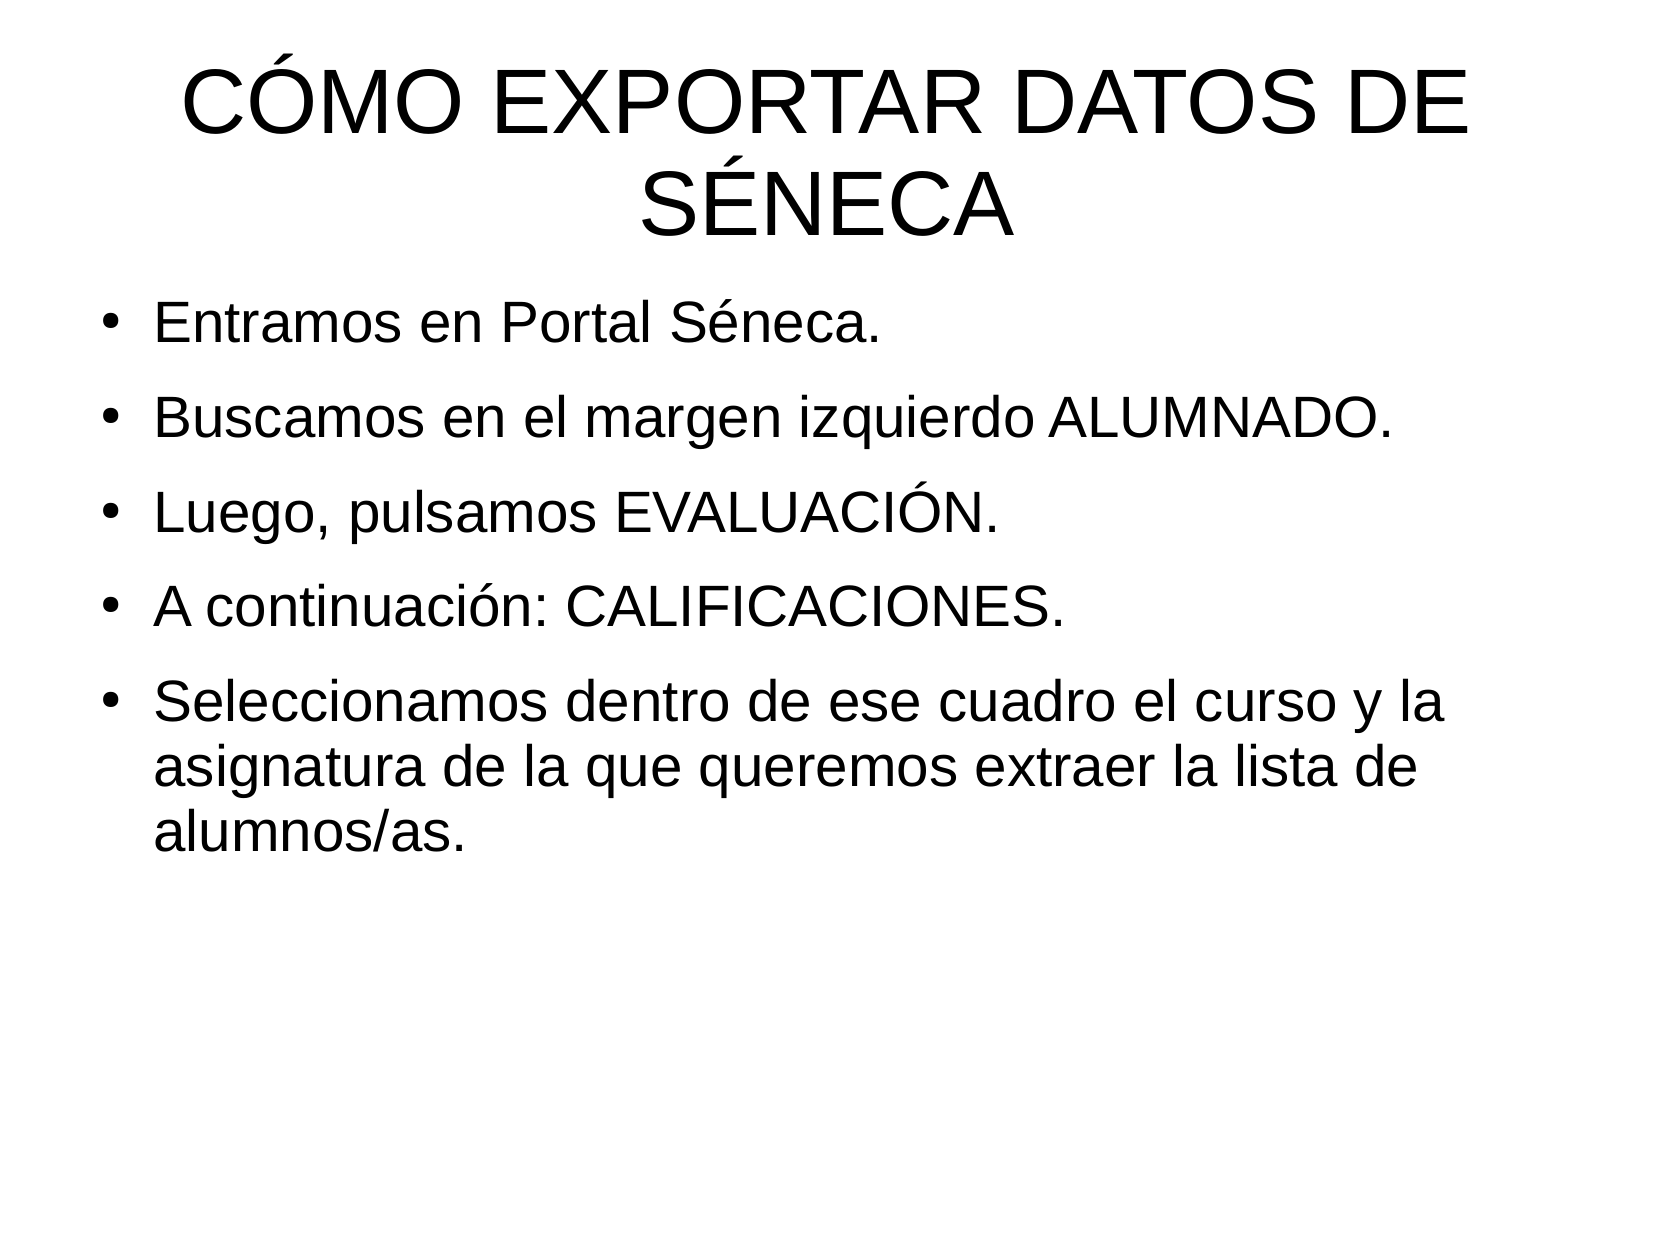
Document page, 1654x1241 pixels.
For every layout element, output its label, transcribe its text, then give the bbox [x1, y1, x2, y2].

list Entramos en Portal Séneca. Buscamos en el margen izquierdo ALUMNADO. Luego, pulsamos EVALUACIÓN. A continuación: CALIFICACIONES. Seleccionamos dentro de ese cuadro el curso y la asignatura de la que queremos extraer la lista de alumnos/as. [82, 290, 1571, 1010]
title CÓMO EXPORTAR DATOS DE SÉNECA [82, 49, 1571, 257]
